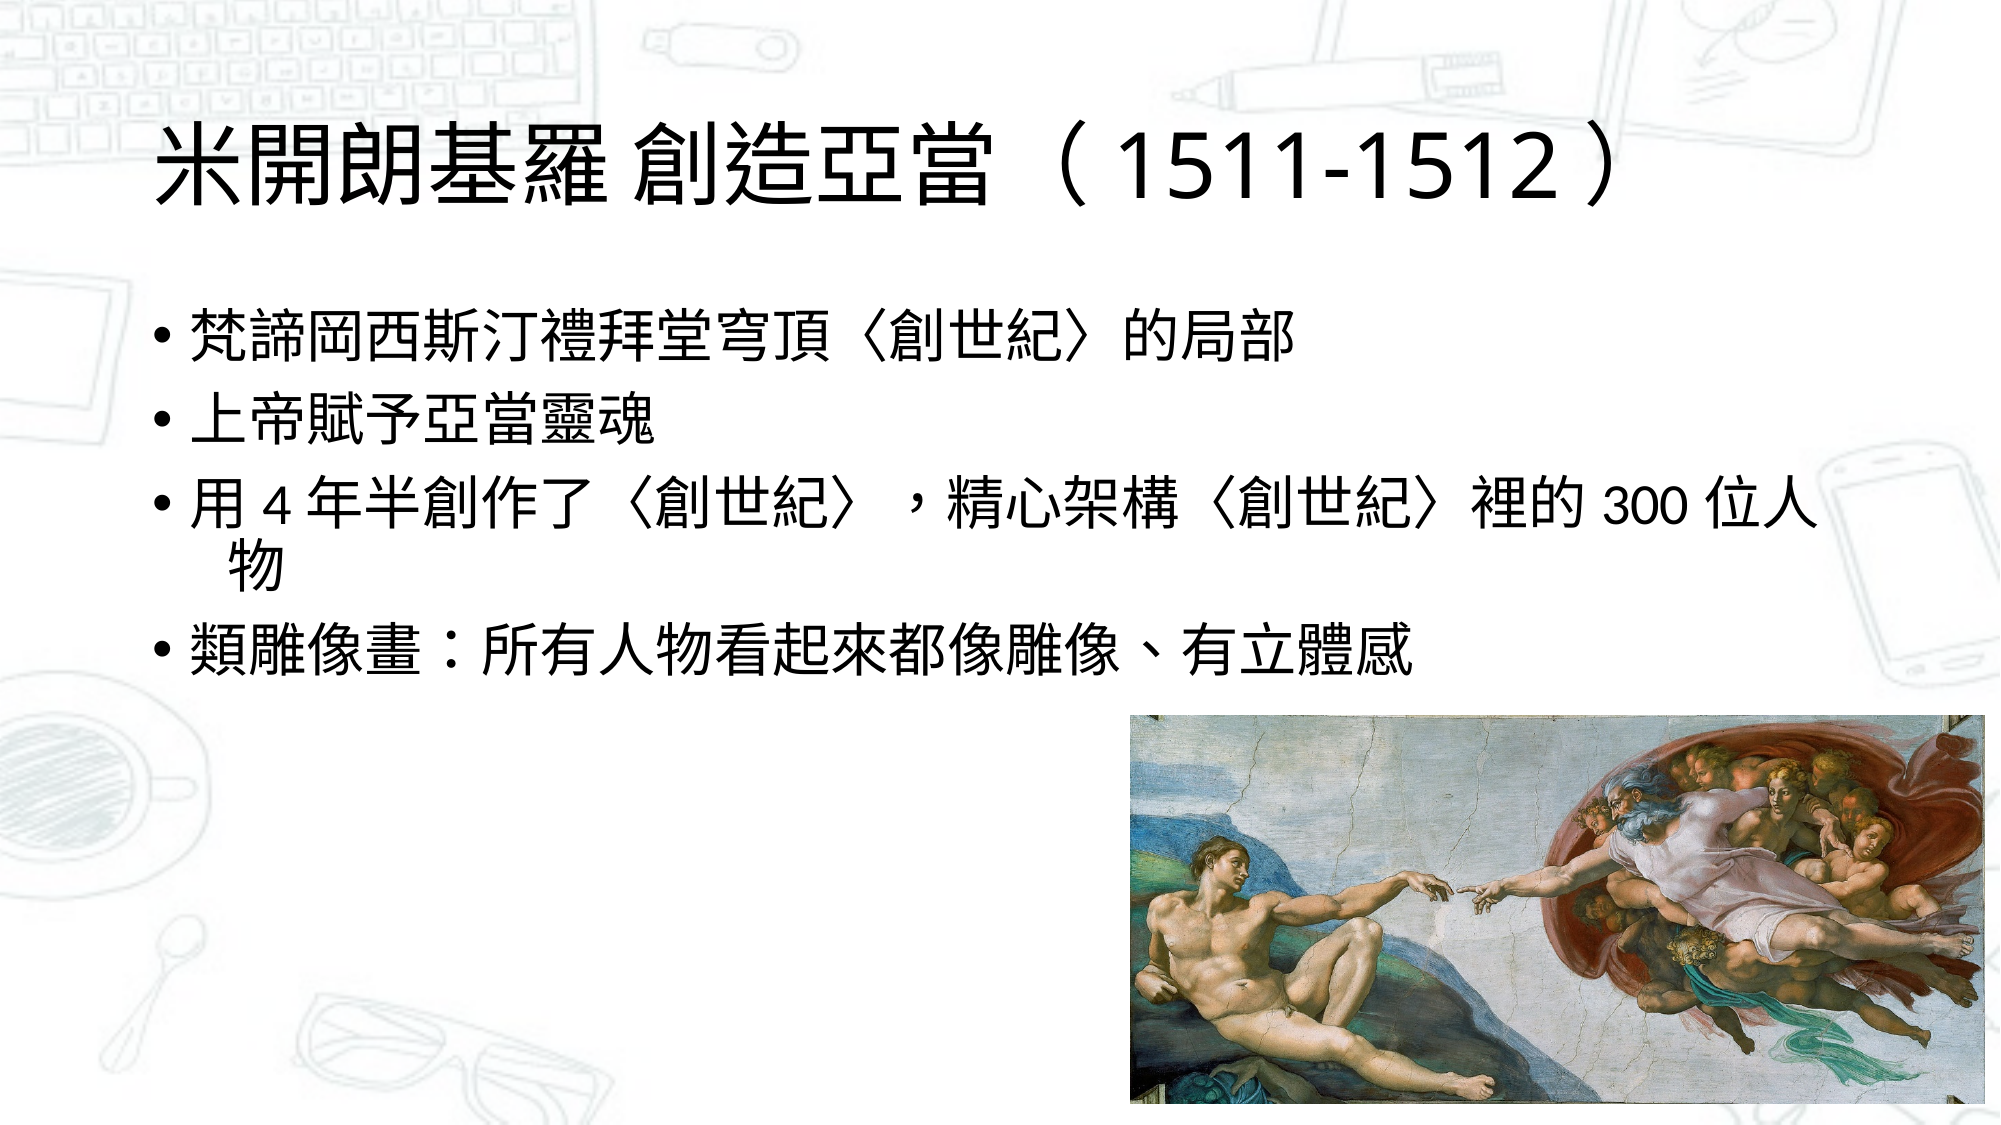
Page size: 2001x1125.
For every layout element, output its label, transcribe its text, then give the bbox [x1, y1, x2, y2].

text_box 梵諦岡西斯汀禮拜堂穹頂〈創世紀〉的局部 上帝賦予亞當靈魂 用4年半創作了〈創世紀〉，精心架構〈創世紀〉裡的300位人物 類雕像畫：所有人物看起來都像雕像、有立體感 [137, 299, 1863, 1014]
picture [1130, 715, 1985, 1104]
title 米開朗基羅 創造亞當（1511-1512） [137, 59, 1863, 278]
